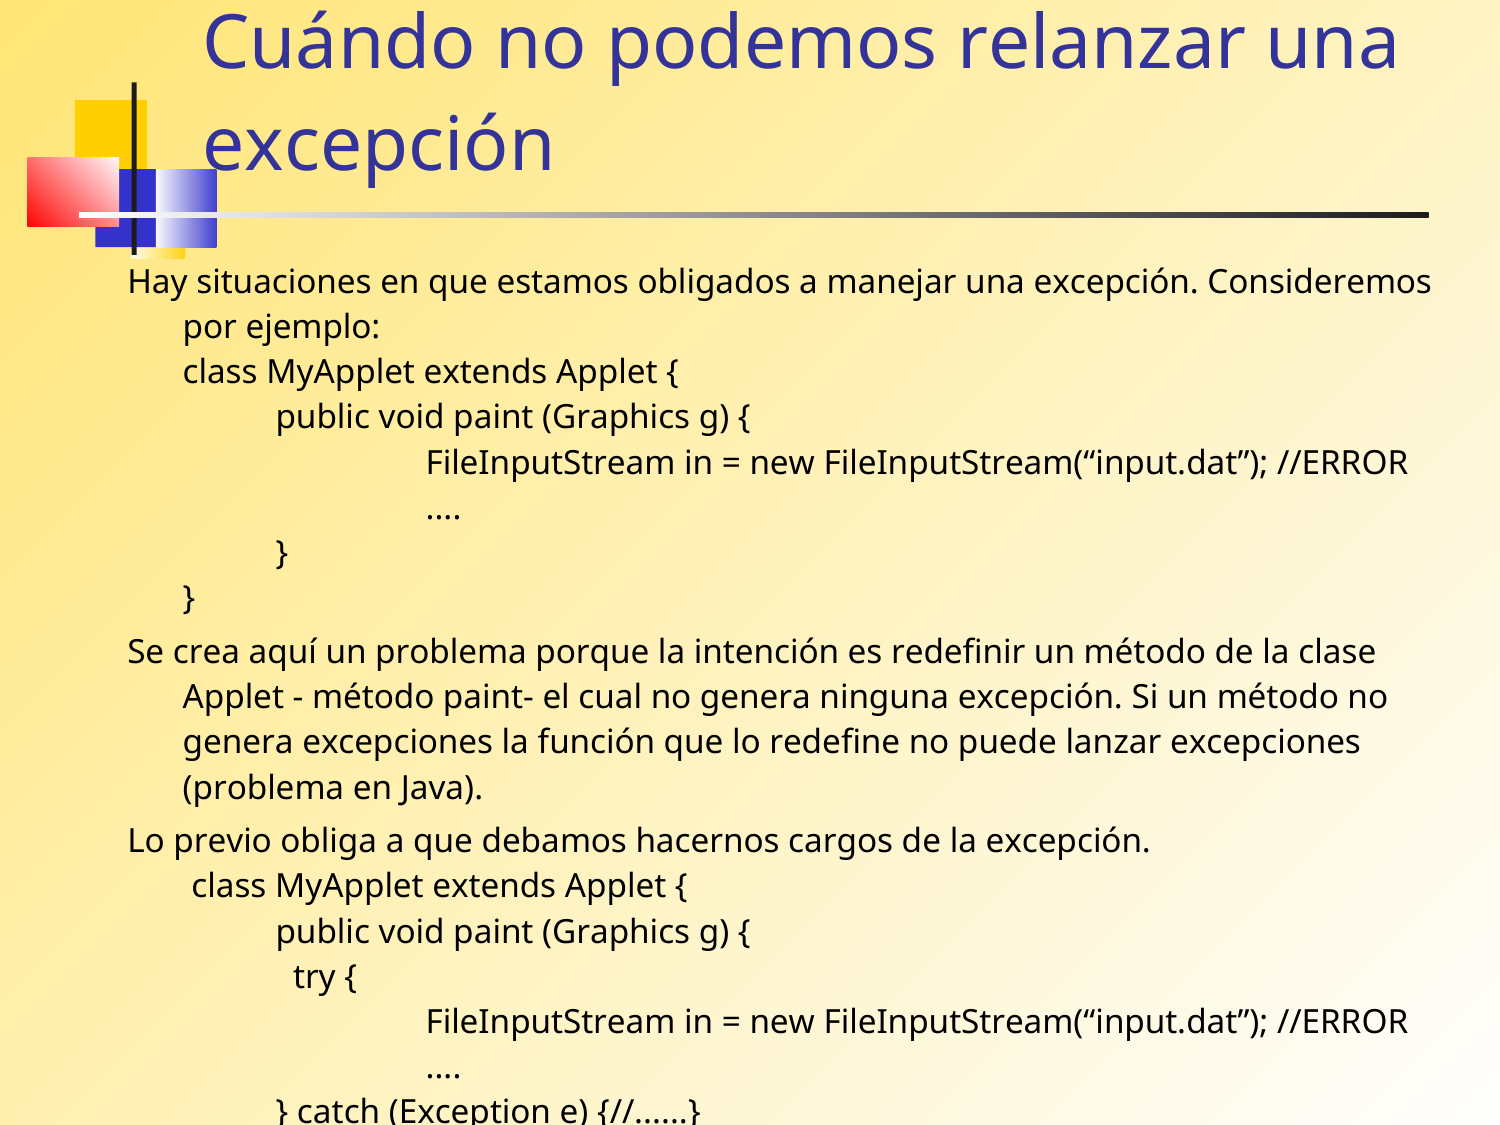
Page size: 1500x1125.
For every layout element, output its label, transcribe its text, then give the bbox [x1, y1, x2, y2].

list Hay situaciones en que estamos obligados a manejar una excepción. Consideremos por ejemplo: class MyApplet extends Applet { public void paint (Graphics g) { FileInputStream in = new FileInputStream(“input.dat”); //ERROR .... } } Se crea aquí un problema porque la intención es redefinir un método de la clase Applet - método paint- el cual no genera ninguna excepción. Si un método no genera excepciones la función que lo redefine no puede lanzar excepciones (problema en Java). Lo previo obliga a que debamos hacernos cargos de la excepción. class MyApplet extends Applet { public void paint (Graphics g) { try { FileInputStream in = new FileInputStream(“input.dat”); //ERROR .... } catch (Exception e) {//......} } [112, 249, 1463, 1088]
title Cuándo no podemos relanzar una excepción [187, 4, 1466, 201]
